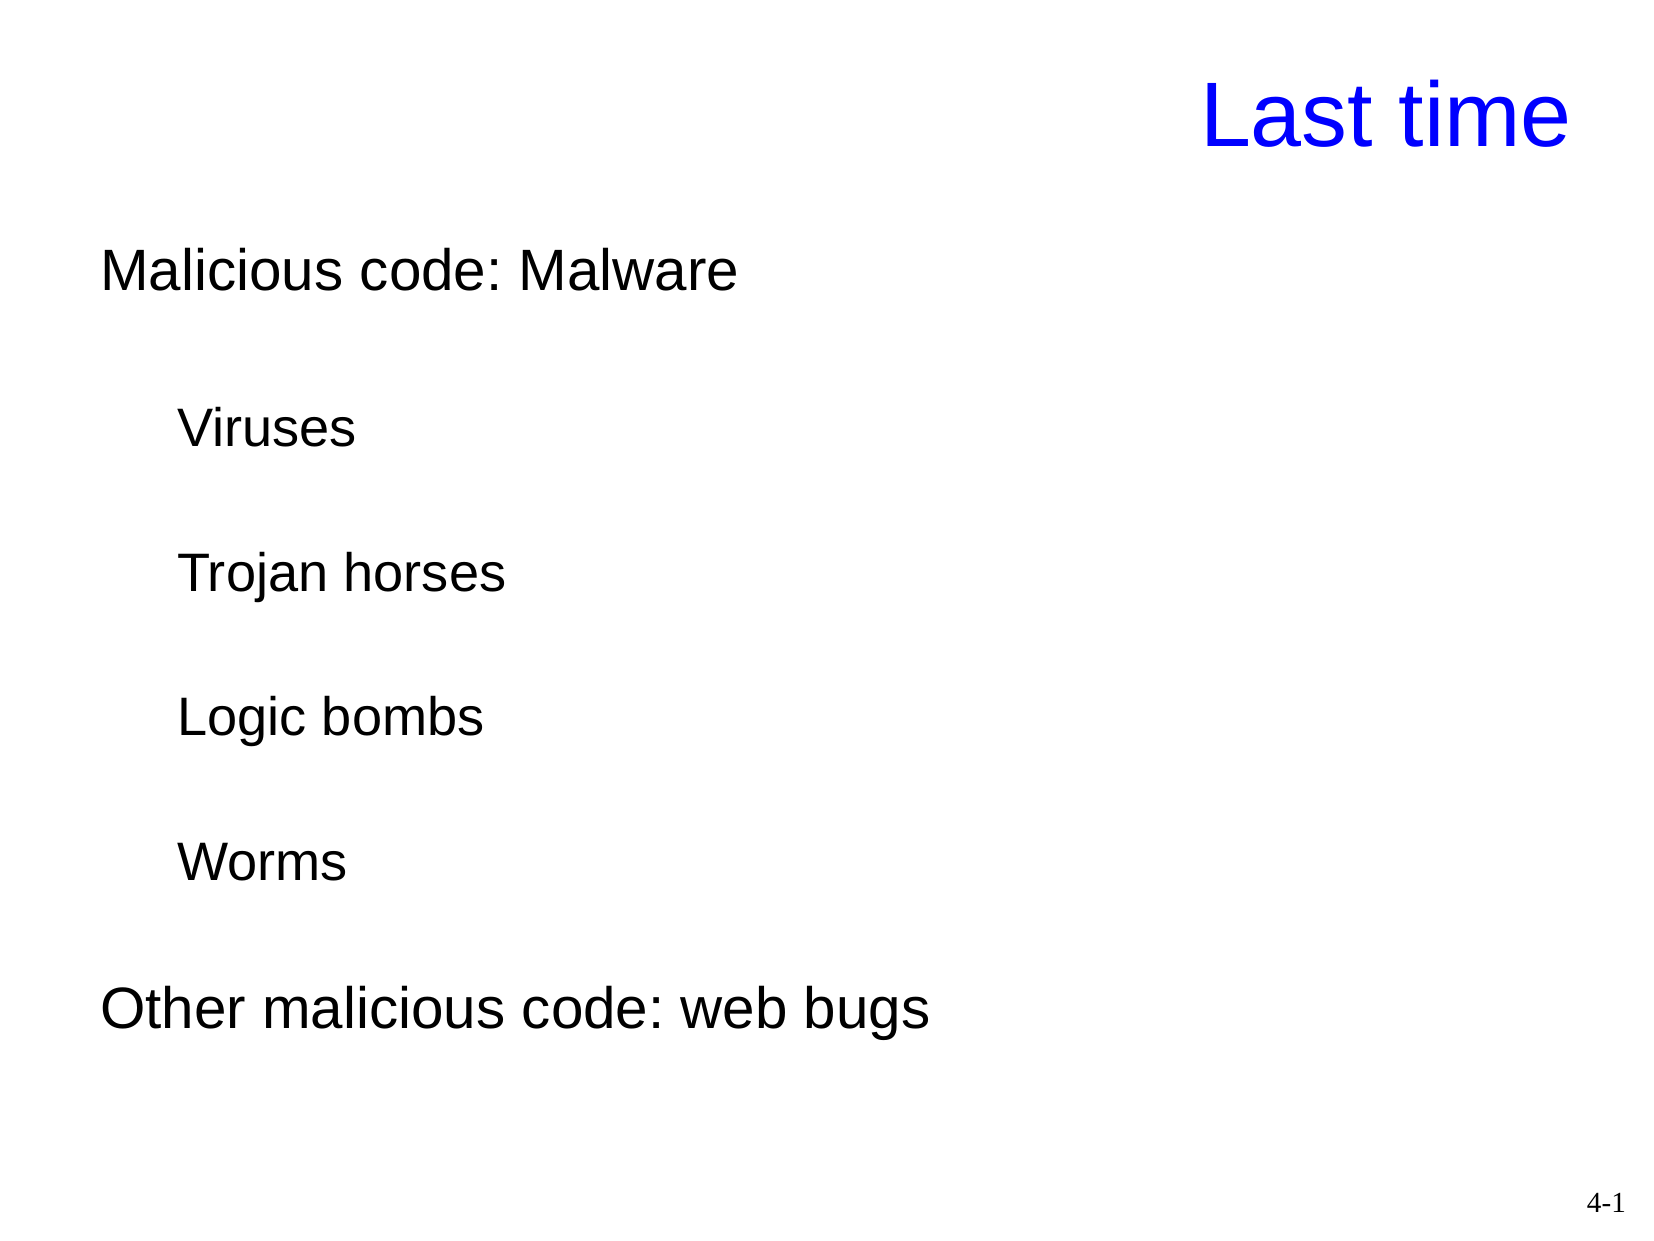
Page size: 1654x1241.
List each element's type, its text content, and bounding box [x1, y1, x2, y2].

list Malicious code: Malware Viruses Trojan horses Logic bombs Worms Other malicious code: web bugs [82, 237, 1571, 1156]
title Last time [84, 18, 1573, 211]
